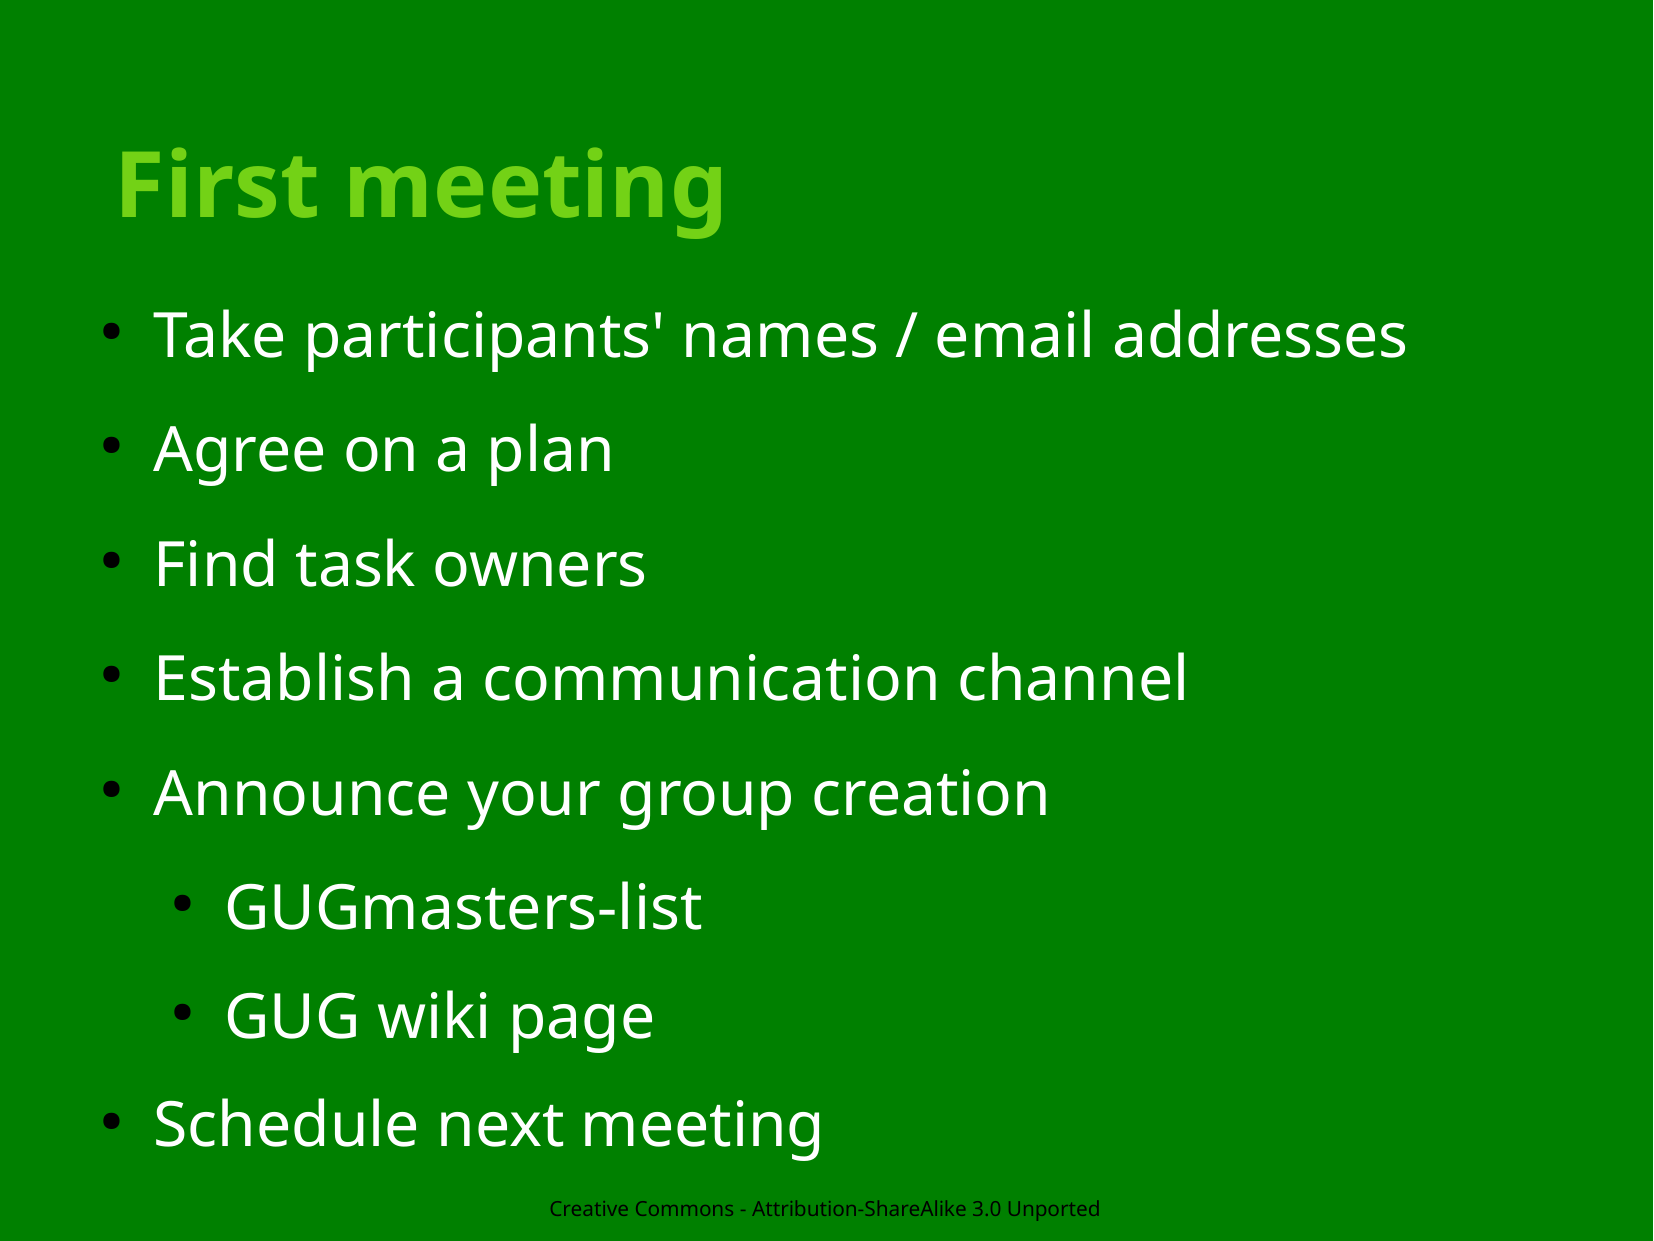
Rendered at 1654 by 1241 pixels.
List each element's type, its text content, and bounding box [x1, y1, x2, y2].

list Take participants' names / email addresses Agree on a plan Find task owners Establish a communication channel Announce your group creation GUGmasters-list GUG wiki page Schedule next meeting [82, 290, 1575, 1238]
title First meeting [115, 78, 1538, 287]
